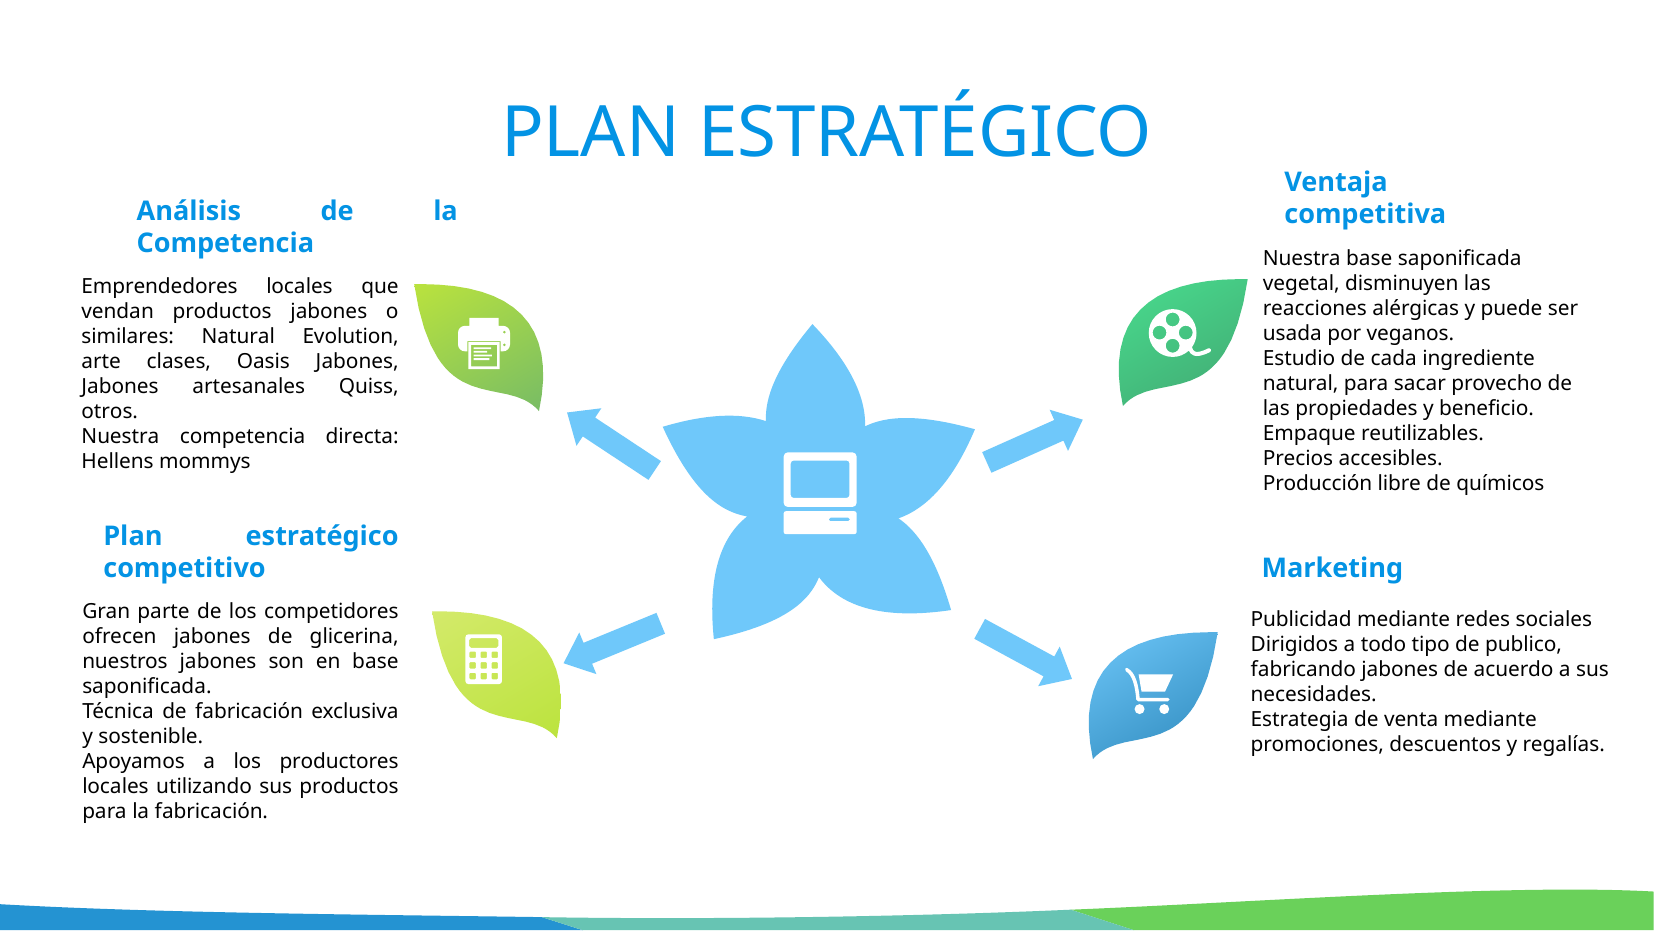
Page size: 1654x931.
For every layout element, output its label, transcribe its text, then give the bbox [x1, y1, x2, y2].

text_box Nuestra base saponificada vegetal, disminuyen las reacciones alérgicas y puede ser usada por veganos. Estudio de cada ingrediente natural, para sacar provecho de las propiedades y beneficio. Empaque reutilizables. Precios accesibles. Producción libre de químicos [1248, 237, 1595, 502]
text_box [974, 618, 1072, 687]
text_box [662, 324, 975, 640]
text_box Gran parte de los competidores ofrecen jabones de glicerina, nuestros jabones son en base saponificada. Técnica de fabricación exclusiva y sostenible. Apoyamos a los productores locales utilizando sus productos para la fabricación. [67, 590, 414, 831]
text_box [567, 408, 661, 480]
text_box [982, 409, 1083, 473]
text_box [414, 284, 544, 412]
text_box PLAN ESTRATÉGICO [0, 78, 1654, 178]
text_box [432, 611, 562, 739]
text_box Publicidad mediante redes sociales Dirigidos a todo tipo de publico, fabricando jabones de acuerdo a sus necesidades. Estrategia de venta mediante promociones, descuentos y regalías. [1235, 598, 1625, 789]
text_box Emprendedores locales que vendan productos jabones o similares: Natural Evolution, arte clases, Oasis Jabones, Jabones artesanales Quiss, otros. Nuestra competencia directa: Hellens mommys [66, 265, 414, 481]
text_box Ventaja competitiva [1269, 178, 1500, 237]
text_box Plan estratégico competitivo [88, 510, 414, 590]
text_box [1118, 279, 1248, 407]
text_box Análisis de la Competencia [121, 186, 473, 266]
text_box [563, 612, 666, 675]
text_box Marketing [1246, 543, 1477, 591]
text_box [1088, 632, 1218, 760]
